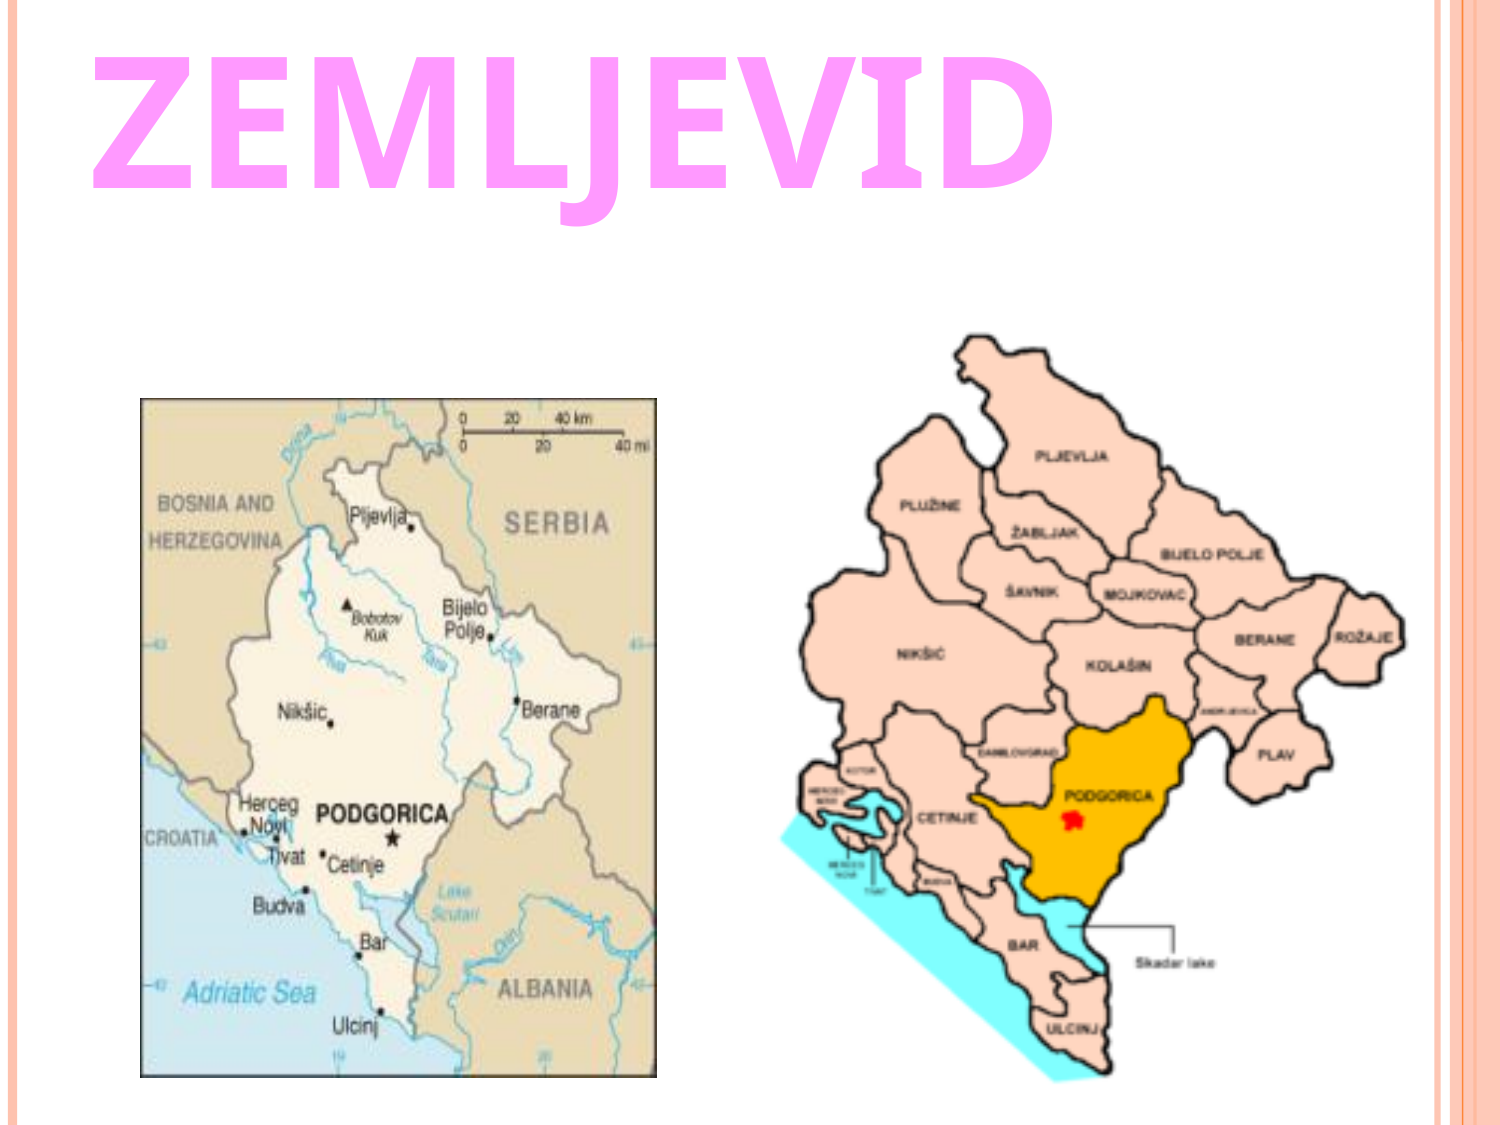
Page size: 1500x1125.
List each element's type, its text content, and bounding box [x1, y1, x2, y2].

picture [773, 316, 1430, 1090]
picture [140, 398, 657, 1079]
title ZEMLJEVID [75, 45, 1300, 233]
